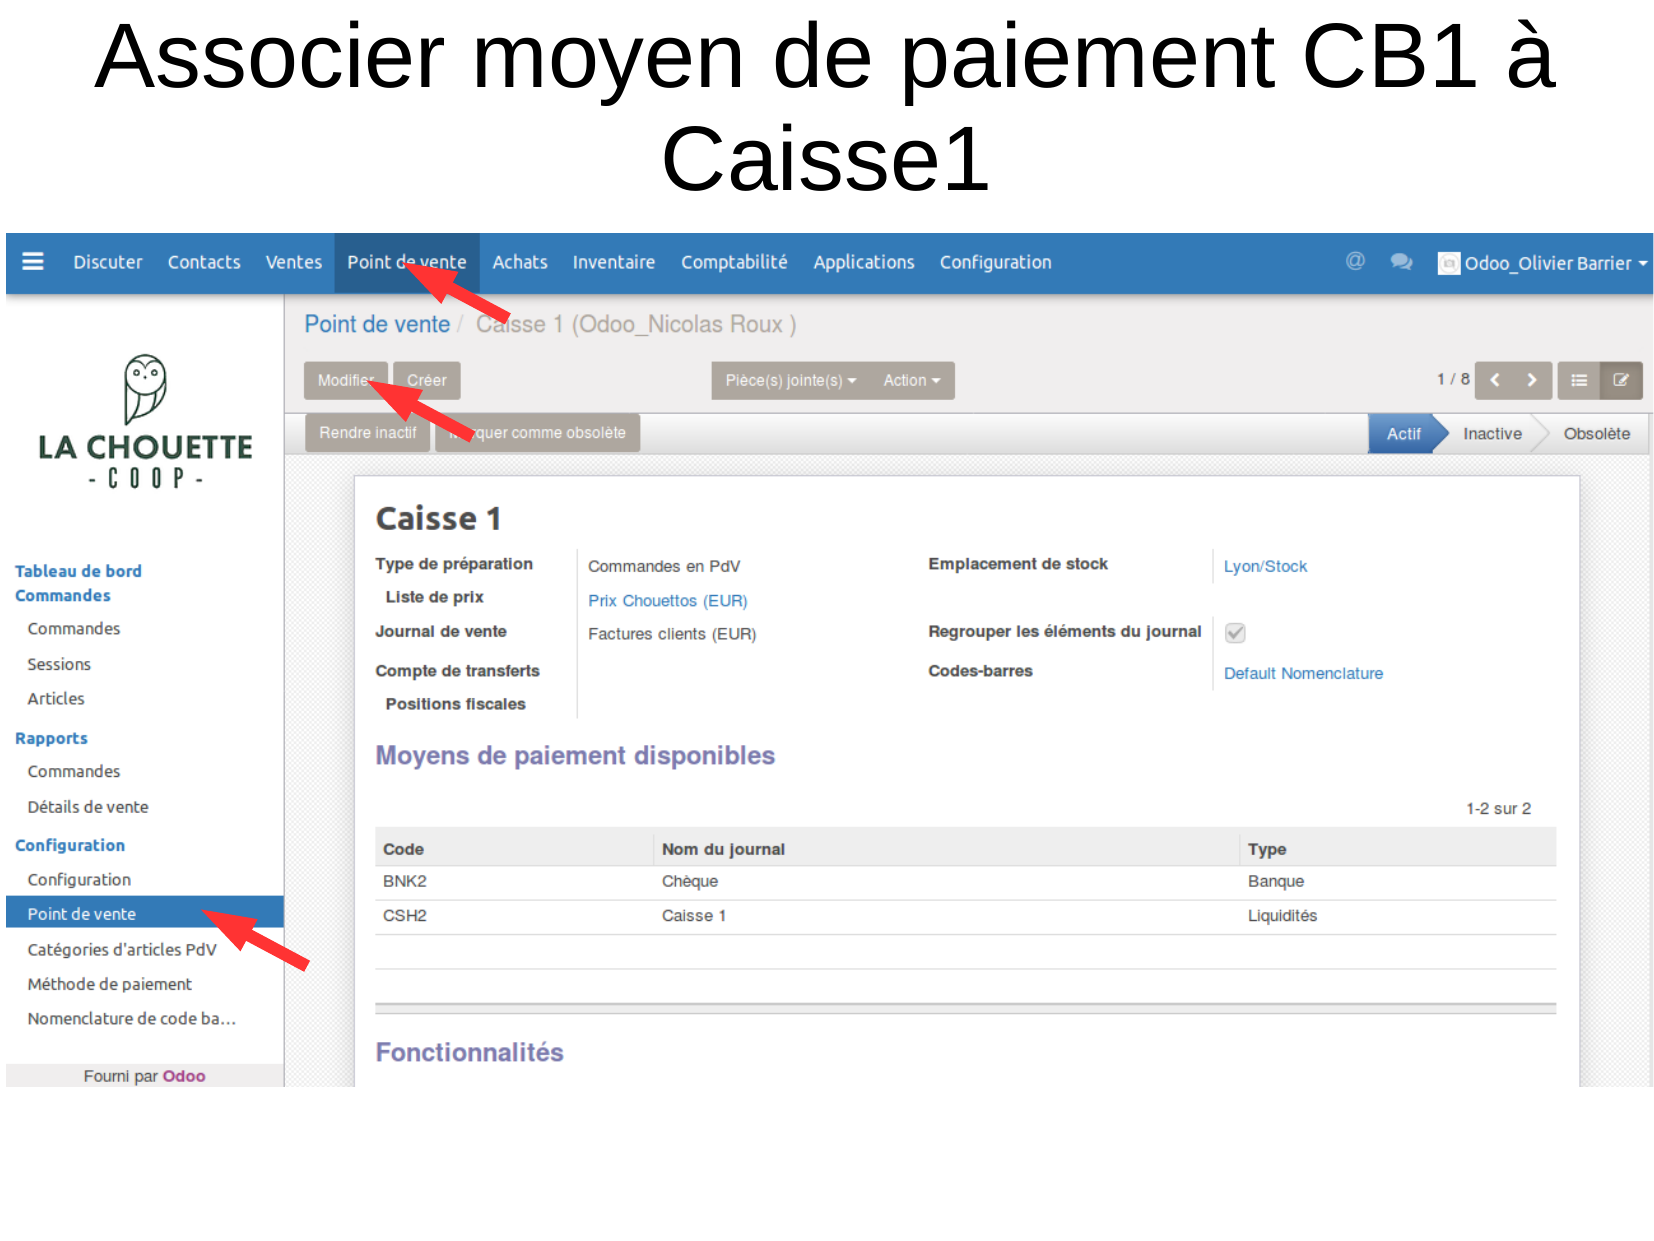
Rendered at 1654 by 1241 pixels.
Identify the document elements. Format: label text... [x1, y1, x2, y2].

picture [6, 233, 1654, 1087]
title Associer moyen de paiement CB1 à Caisse1 [82, 4, 1571, 210]
